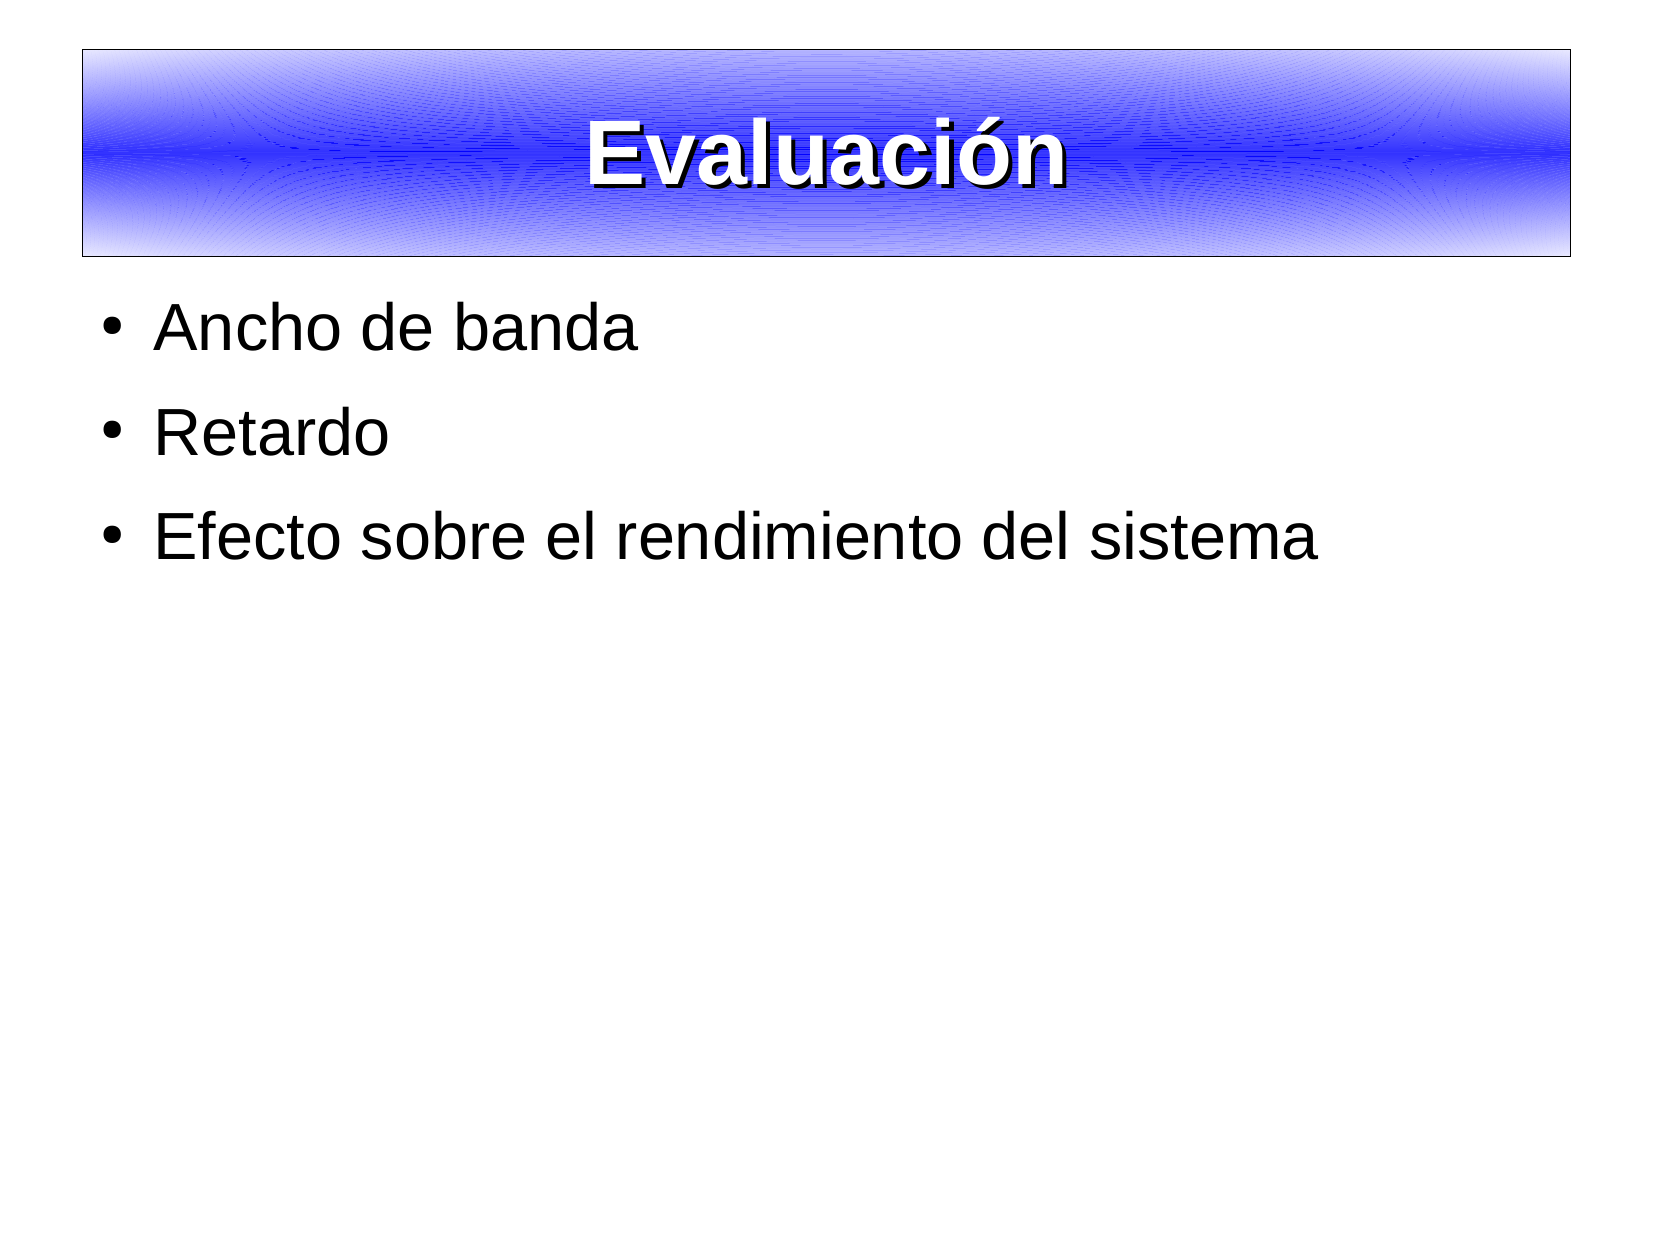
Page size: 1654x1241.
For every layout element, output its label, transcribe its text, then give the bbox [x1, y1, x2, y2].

title Evaluación [82, 49, 1571, 257]
list Ancho de banda Retardo Efecto sobre el rendimiento del sistema [82, 290, 1571, 1109]
